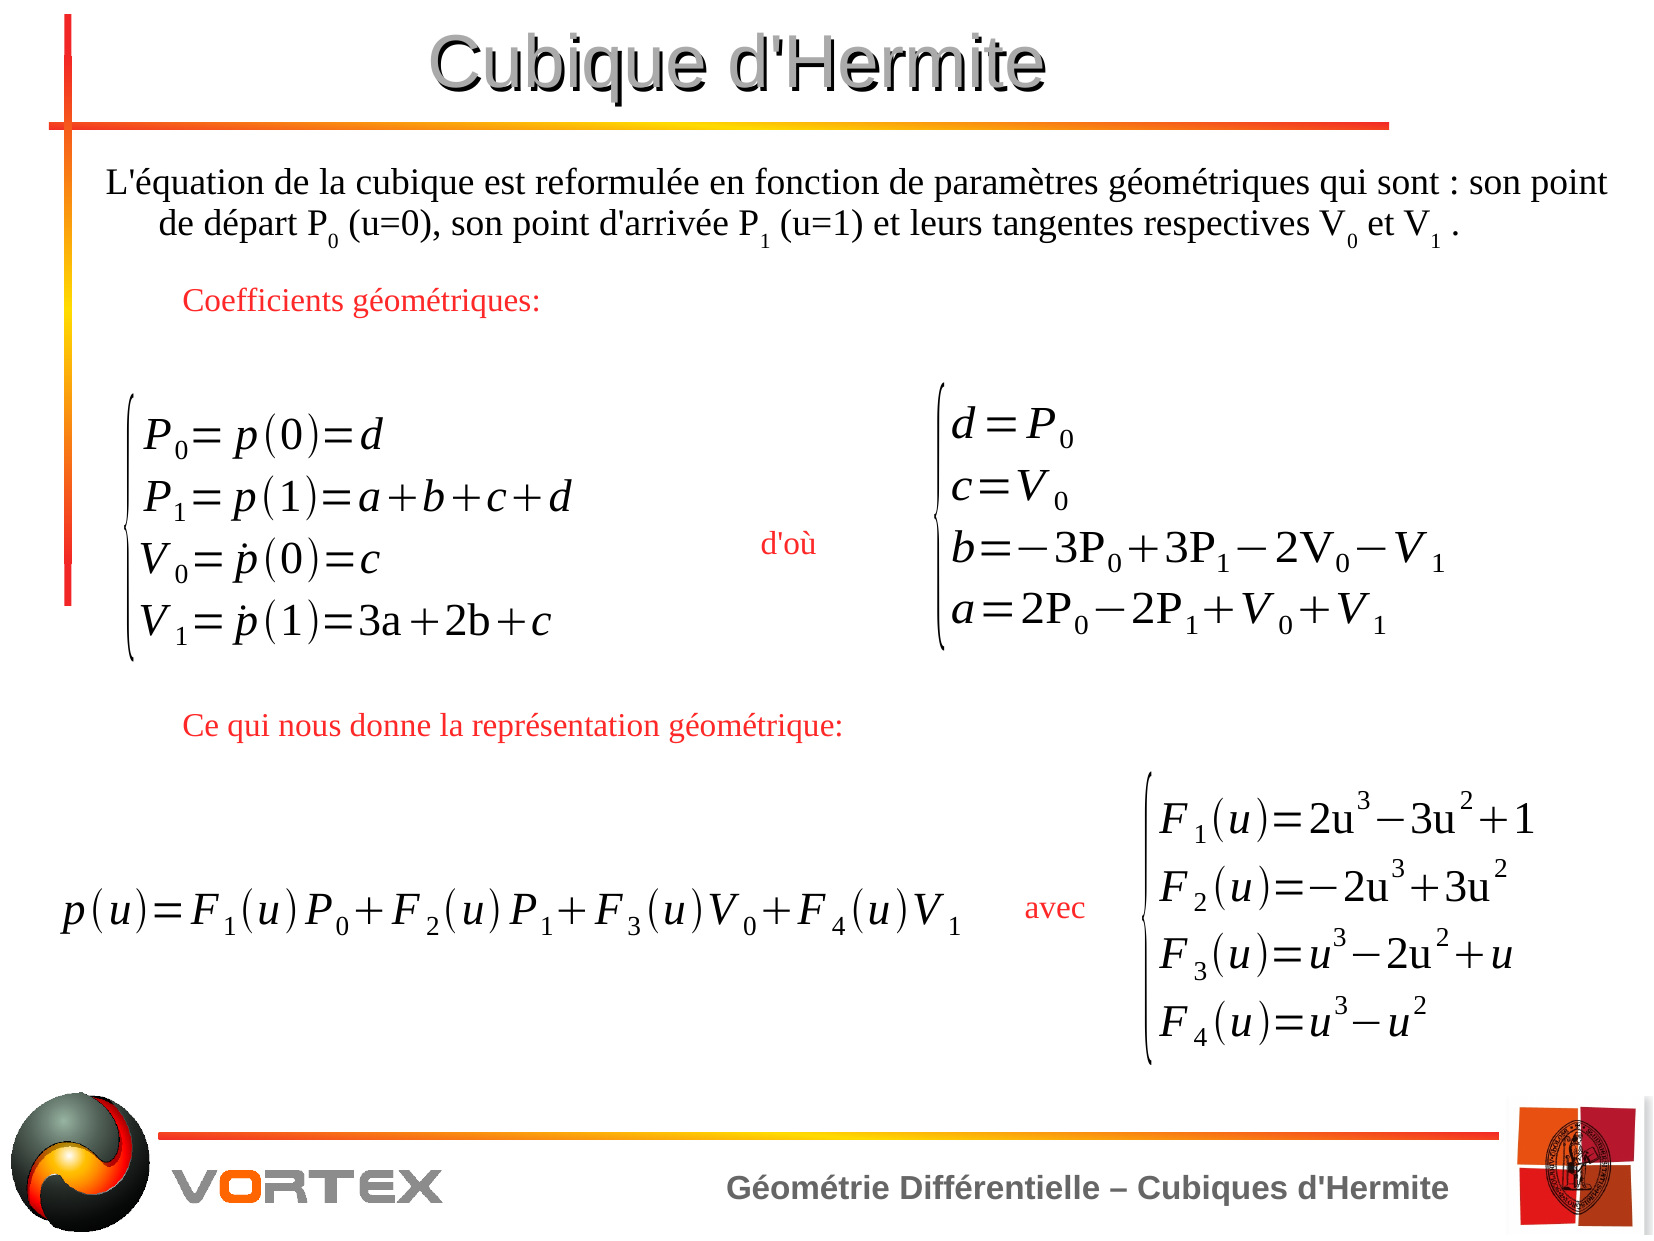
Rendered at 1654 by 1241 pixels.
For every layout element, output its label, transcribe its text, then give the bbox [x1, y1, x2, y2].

chart [114, 391, 579, 665]
title Cubique d'Hermite [82, 4, 1392, 120]
chart [49, 883, 968, 942]
picture [11, 1092, 443, 1232]
list L'équation de la cubique est reformulée en fonction de paramètres géométriques qui sont : son point de départ P0 (u=0), son point d'arrivée P1 (u=1) et leurs tangentes respectives V0 et V1 . Coefficients géométriques: d'où Ce qui nous donne la représentation géométrique: avec [87, 160, 1620, 1103]
chart [1131, 768, 1542, 1067]
picture [1505, 1096, 1653, 1235]
chart [923, 379, 1453, 653]
